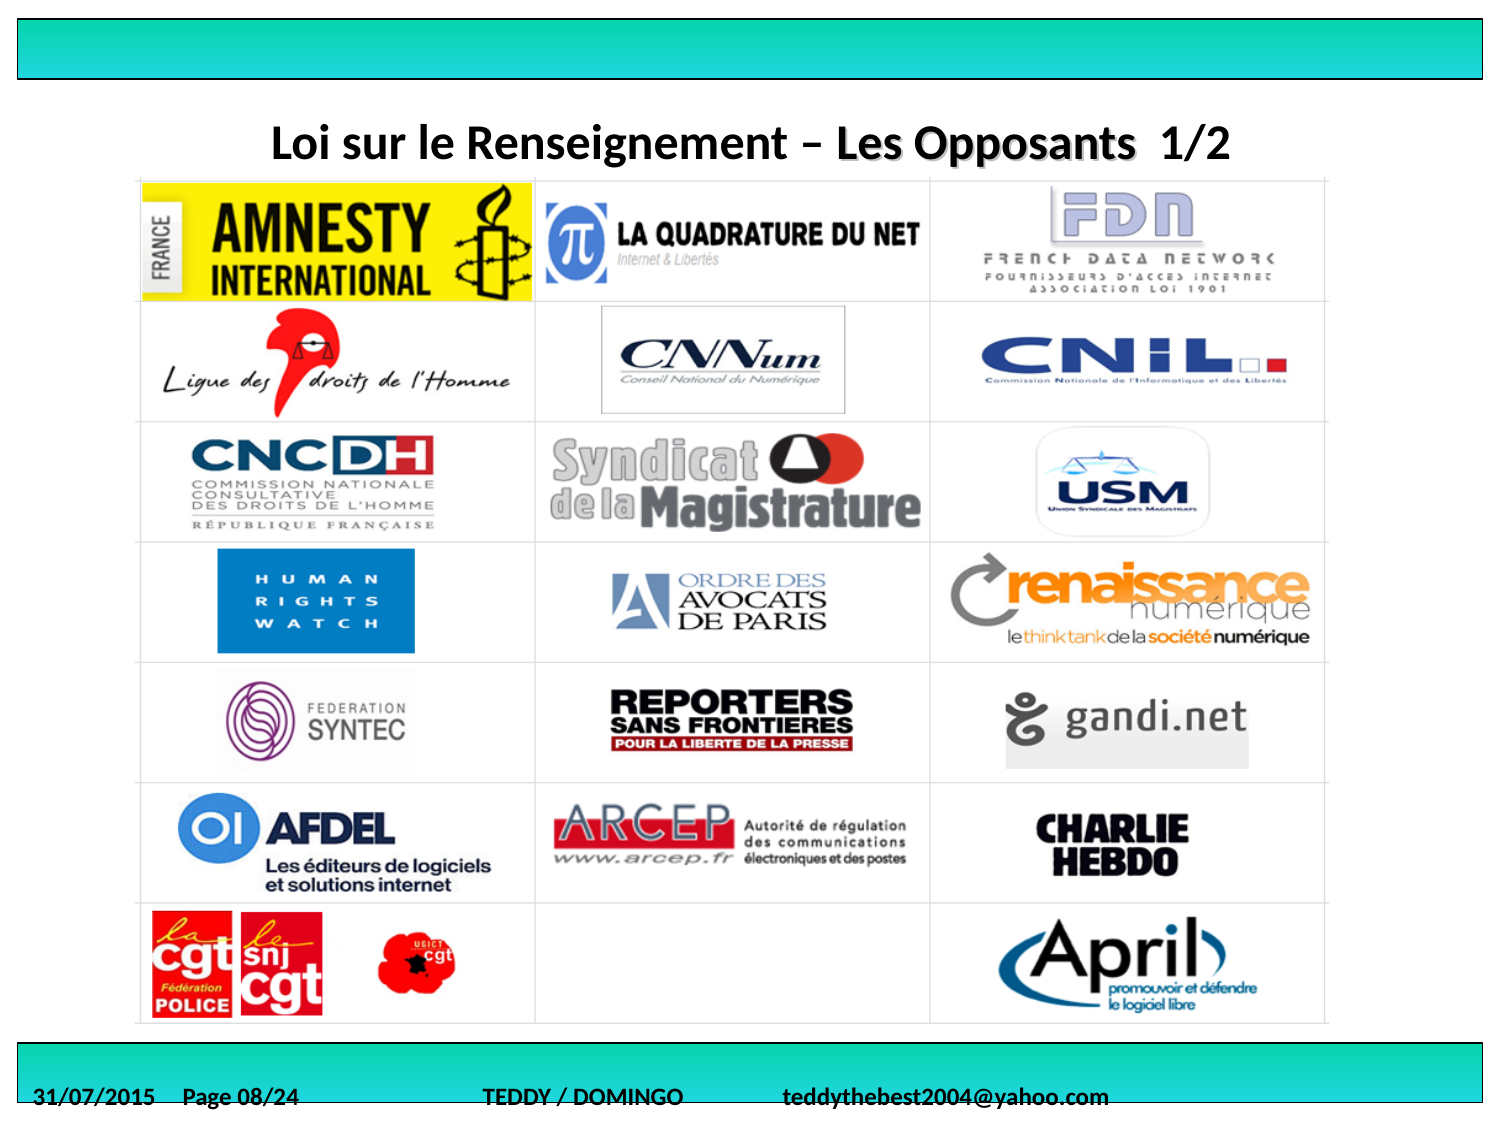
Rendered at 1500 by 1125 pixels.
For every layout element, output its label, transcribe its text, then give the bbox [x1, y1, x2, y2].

picture [135, 177, 1329, 1024]
text_box 31/07/2015 Page 08/24 TEDDY / DOMINGO teddythebest2004@yahoo.com [17, 1042, 1483, 1103]
text_box [17, 42, 1483, 80]
text_box Loi sur le Renseignement – Les Opposants 1/2 [19, 101, 1483, 178]
